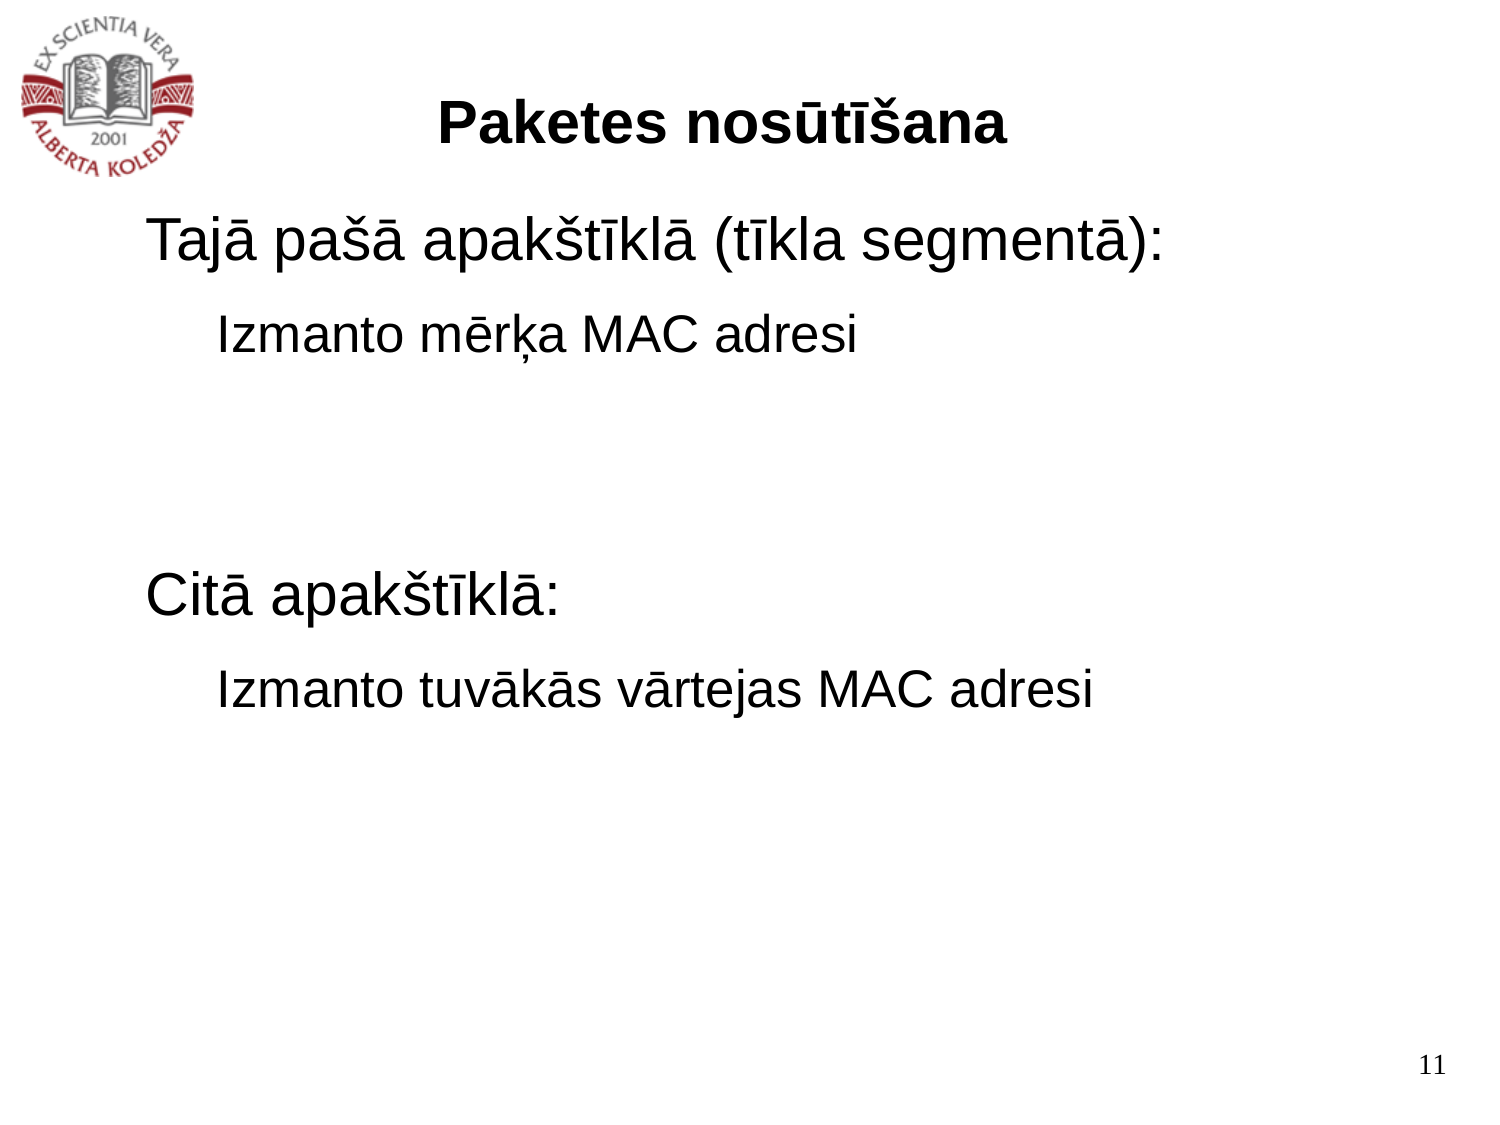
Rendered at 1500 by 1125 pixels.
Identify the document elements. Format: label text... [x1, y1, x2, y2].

title Paketes nosūtīšana [50, 62, 1374, 175]
list Tajā pašā apakštīklā (tīkla segmentā): Izmanto mērķa MAC adresi Citā apakštīklā: Izmanto tuvākās vārtejas MAC adresi [74, 200, 1463, 1101]
text_box <skaitlis> [1312, 1037, 1463, 1101]
picture [21, 16, 194, 177]
